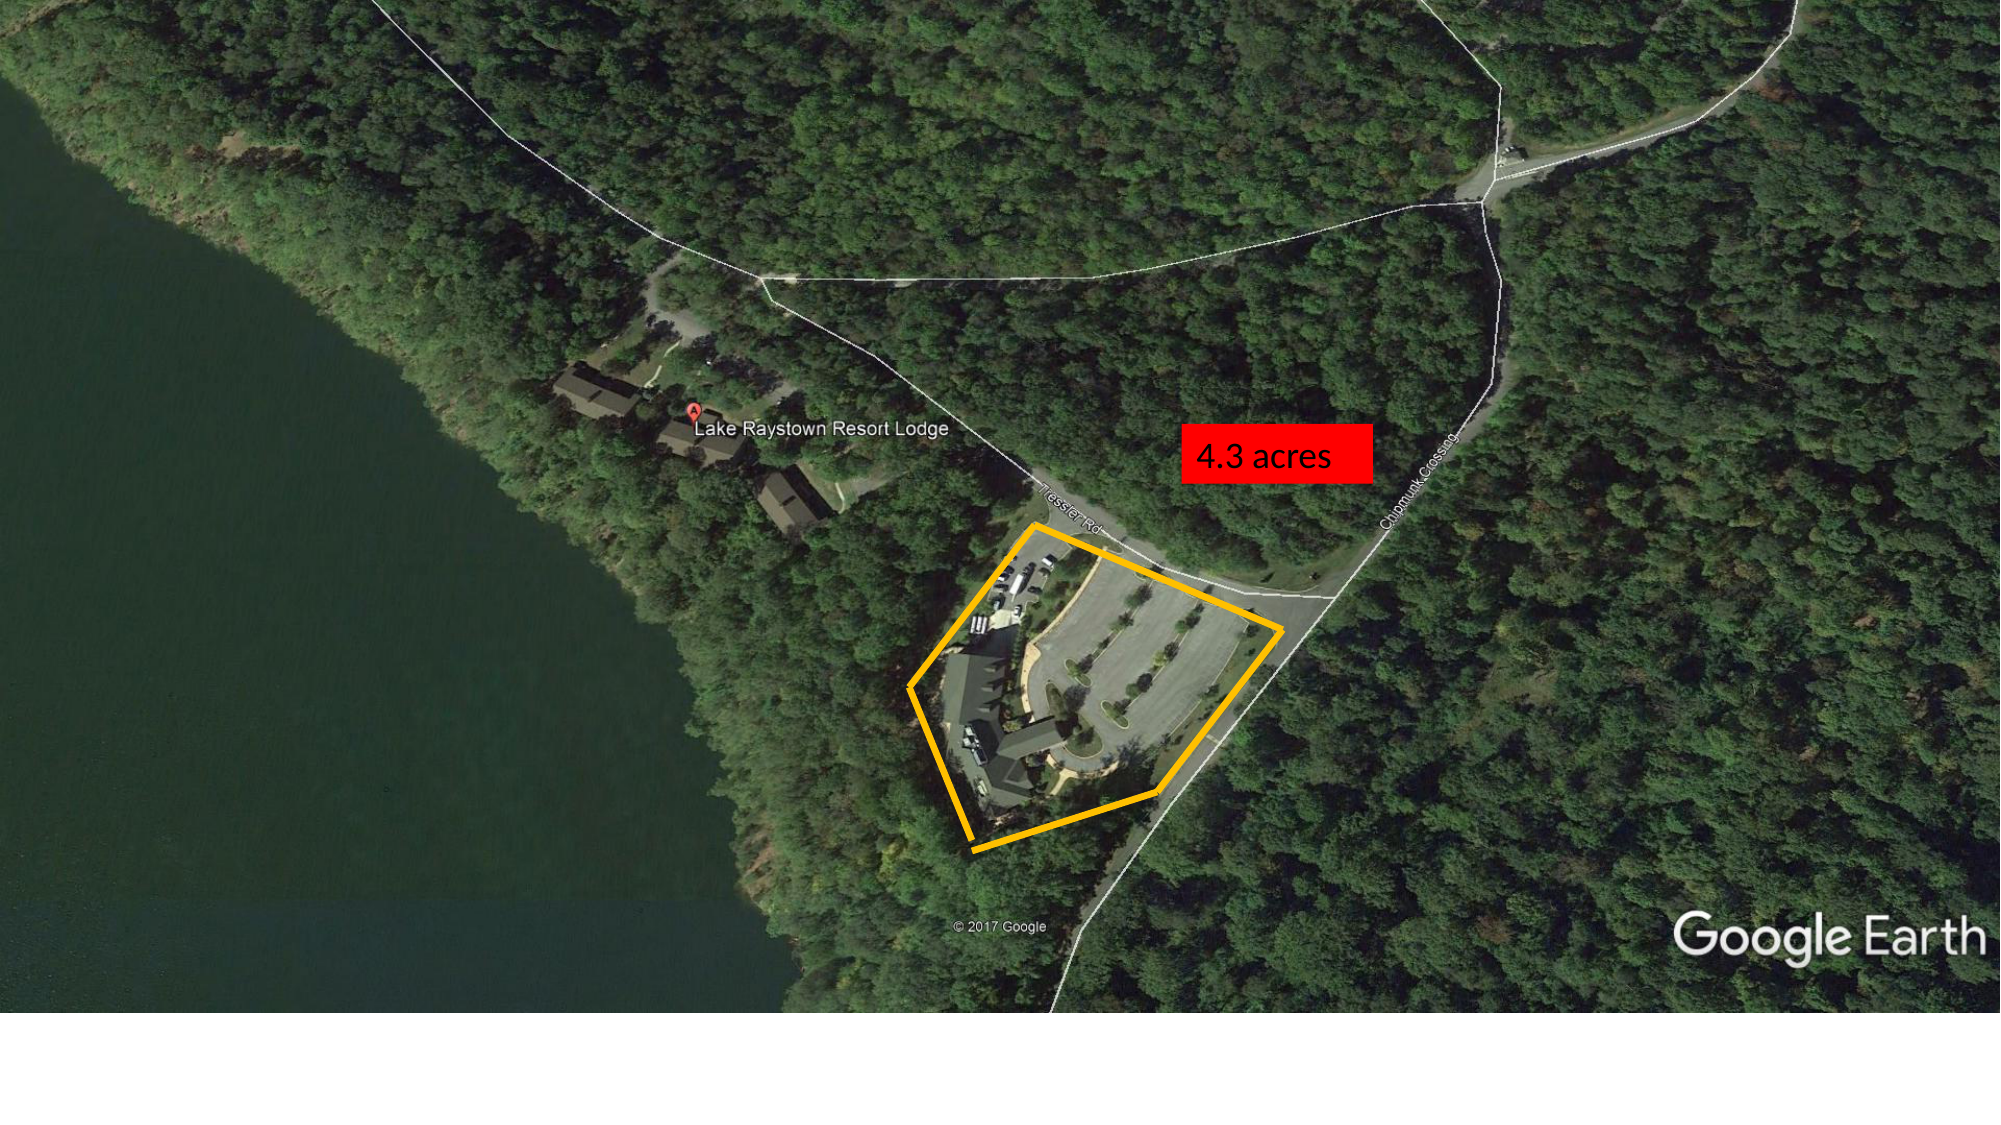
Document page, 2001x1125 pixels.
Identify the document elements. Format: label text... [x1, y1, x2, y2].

text_box 4.3 acres [1181, 423, 1373, 484]
picture [0, 0, 2000, 1013]
